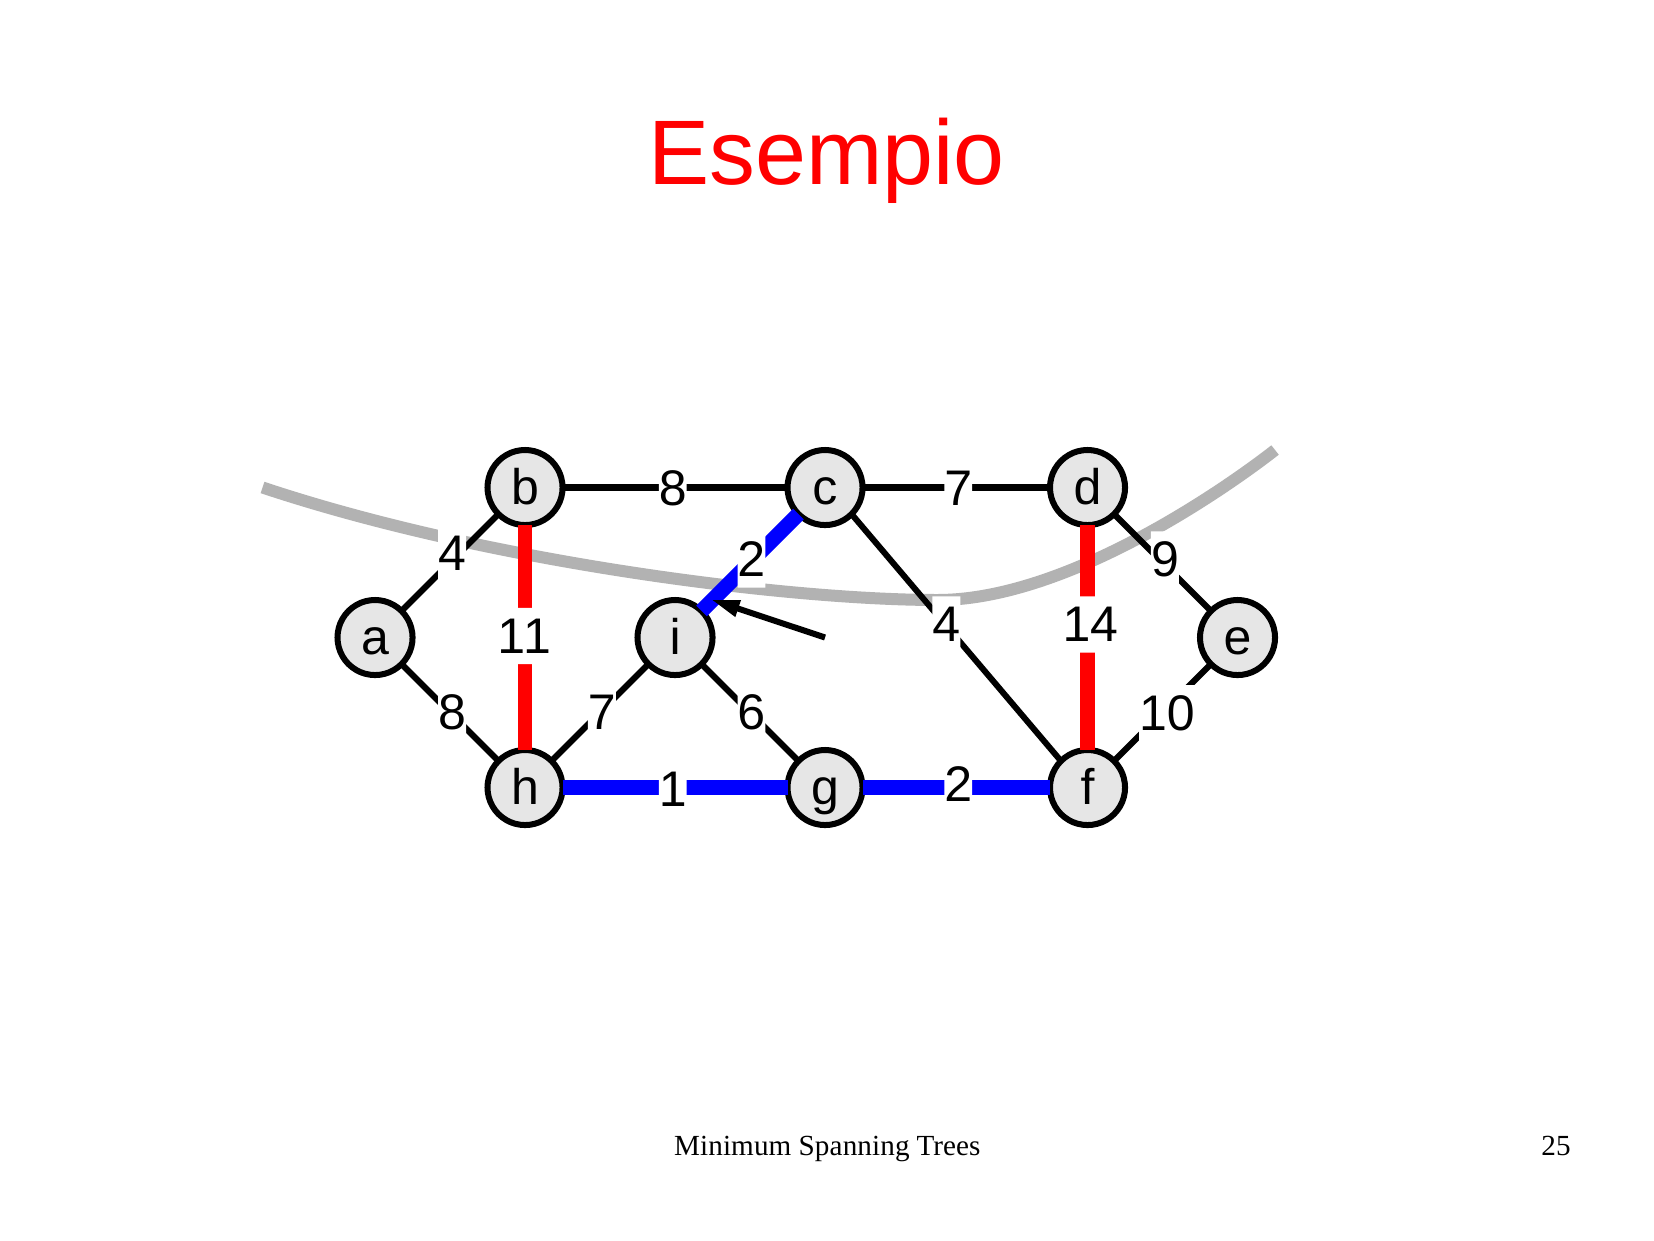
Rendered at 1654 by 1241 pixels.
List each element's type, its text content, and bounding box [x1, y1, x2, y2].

text_box 4 [438, 525, 467, 582]
text_box 10 [1139, 685, 1195, 742]
text_box 7 [587, 684, 616, 742]
text_box a [337, 600, 413, 676]
text_box 1 [658, 761, 687, 818]
text_box 8 [658, 460, 687, 517]
text_box 2 [737, 531, 766, 588]
text_box 2 [944, 756, 973, 813]
text_box 8 [438, 684, 467, 741]
text_box i [637, 600, 713, 676]
text_box 4 [932, 596, 961, 653]
text_box d [1050, 450, 1126, 525]
text_box 9 [1150, 531, 1179, 588]
text_box 14 [1062, 596, 1119, 653]
text_box 11 [497, 607, 557, 665]
text_box 6 [737, 684, 766, 742]
text_box c [787, 450, 863, 526]
text_box g [788, 750, 863, 826]
text_box b [487, 450, 563, 525]
text_box f [1050, 750, 1126, 826]
text_box h [487, 750, 563, 826]
text_box e [1200, 600, 1276, 676]
title Esempio [82, 49, 1571, 257]
text_box 7 [944, 460, 973, 517]
